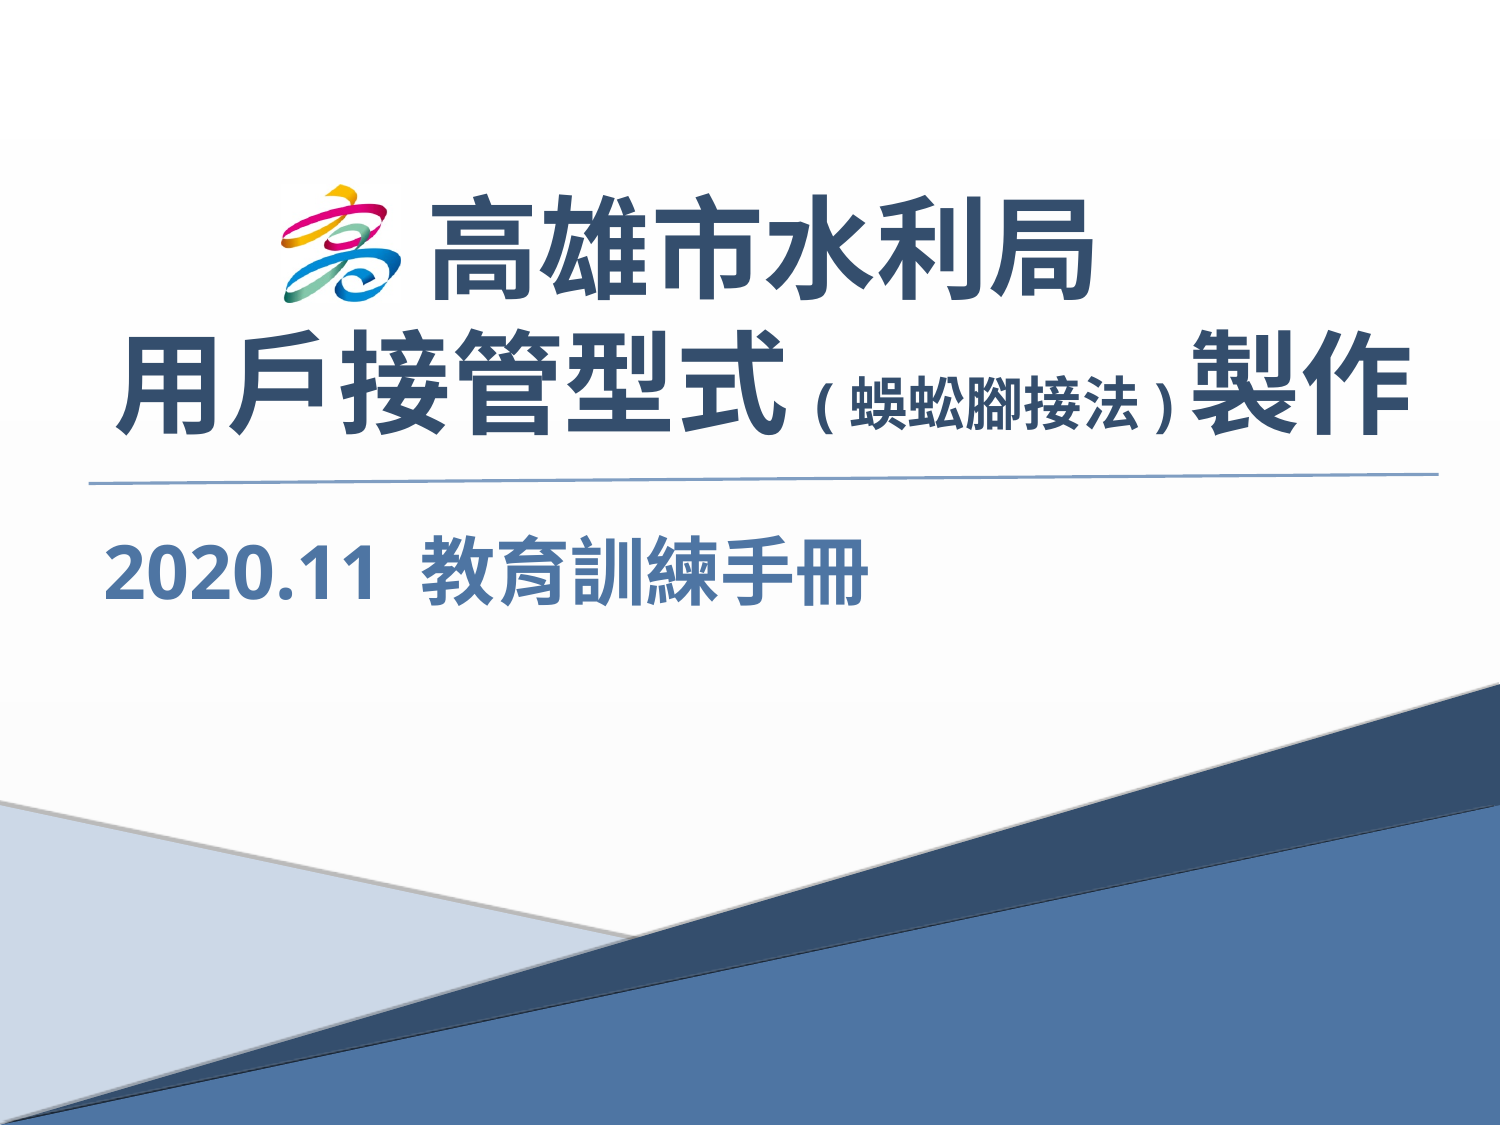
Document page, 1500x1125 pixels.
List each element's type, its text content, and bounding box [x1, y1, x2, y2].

text_box 2020.11 教育訓練手冊 [88, 517, 1221, 624]
picture [281, 184, 401, 304]
text_box 高雄市水利局 用戶接管型式(蜈蚣腳接法)製作 [88, 170, 1439, 459]
